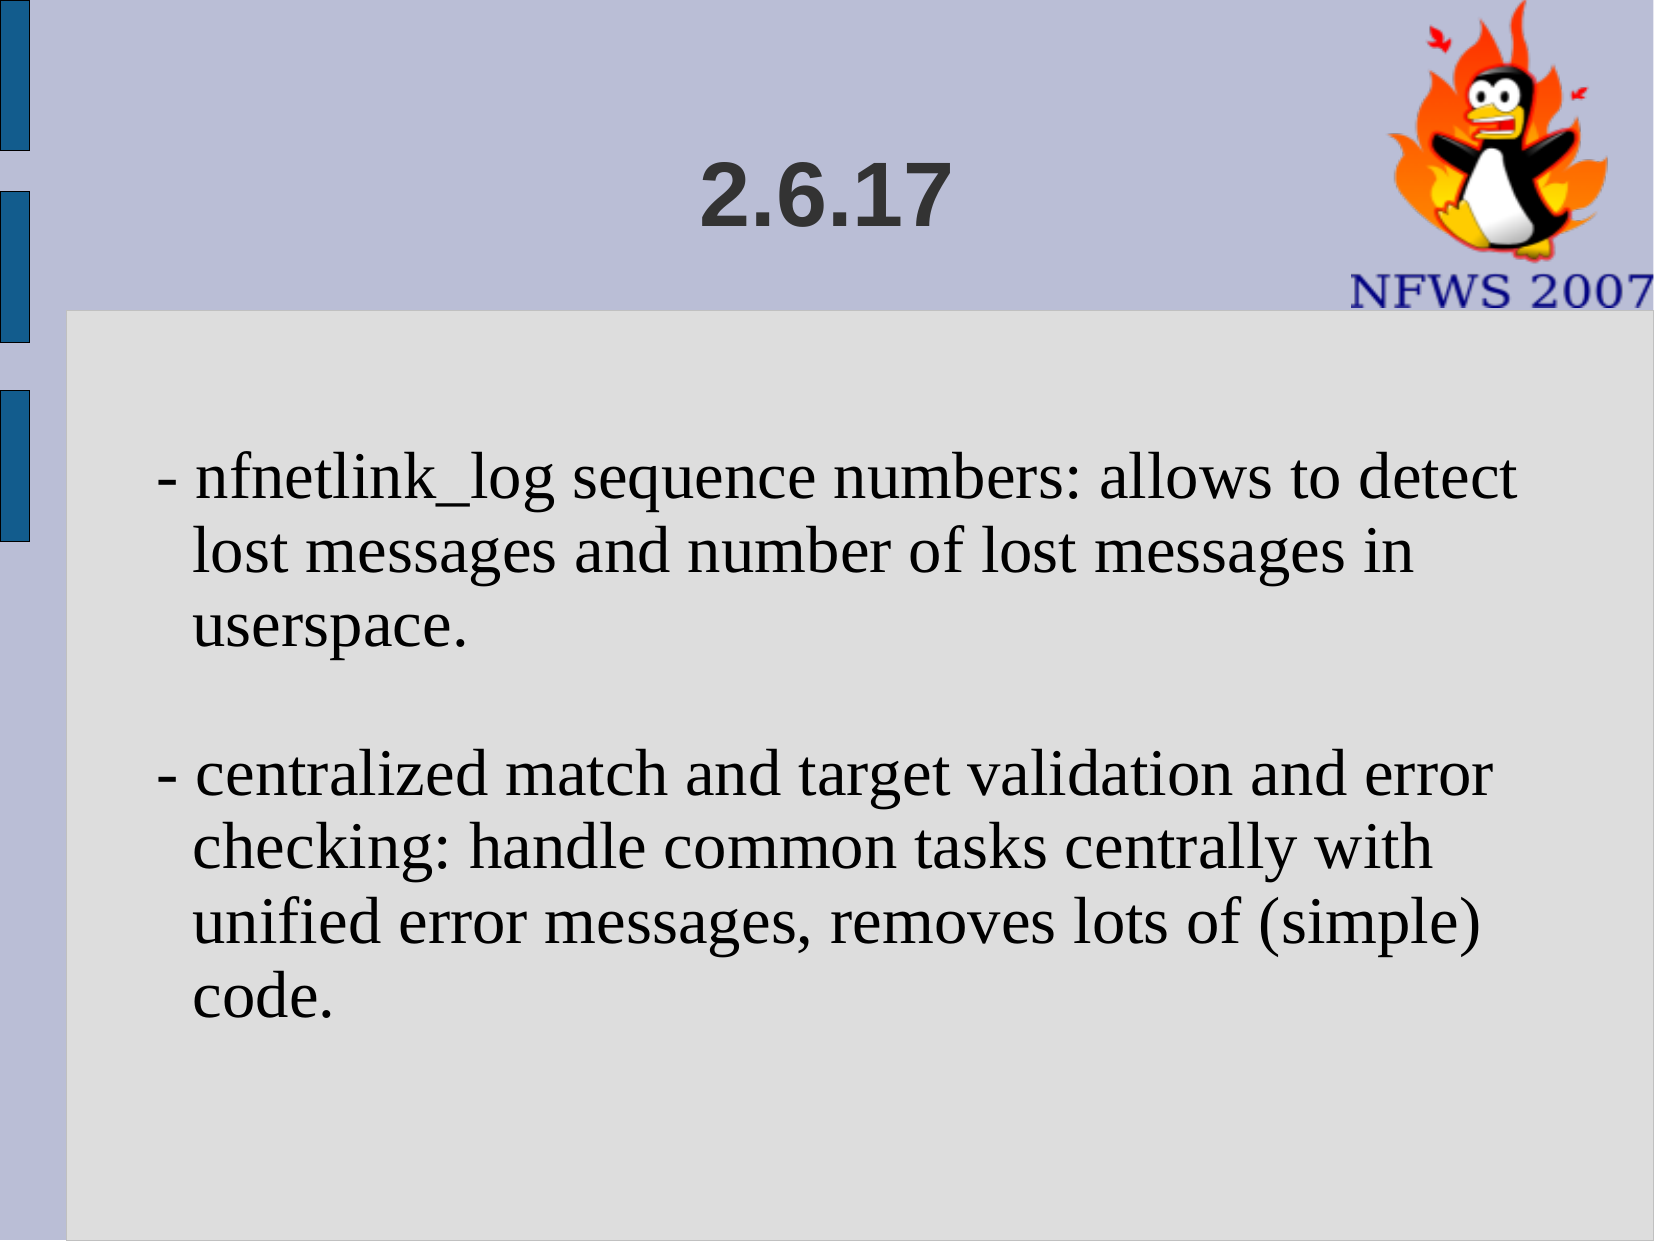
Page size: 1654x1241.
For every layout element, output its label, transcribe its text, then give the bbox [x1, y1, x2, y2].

title 2.6.17 [121, 98, 1351, 291]
picture [1351, 0, 1654, 308]
subtitle - nfnetlink_log sequence numbers: allows to detect lost messages and number of lost messages in userspace. - centralized match and target validation and error checking: handle common tasks centrally with unified error messages, removes lots of (simple) code. [121, 352, 1534, 1119]
